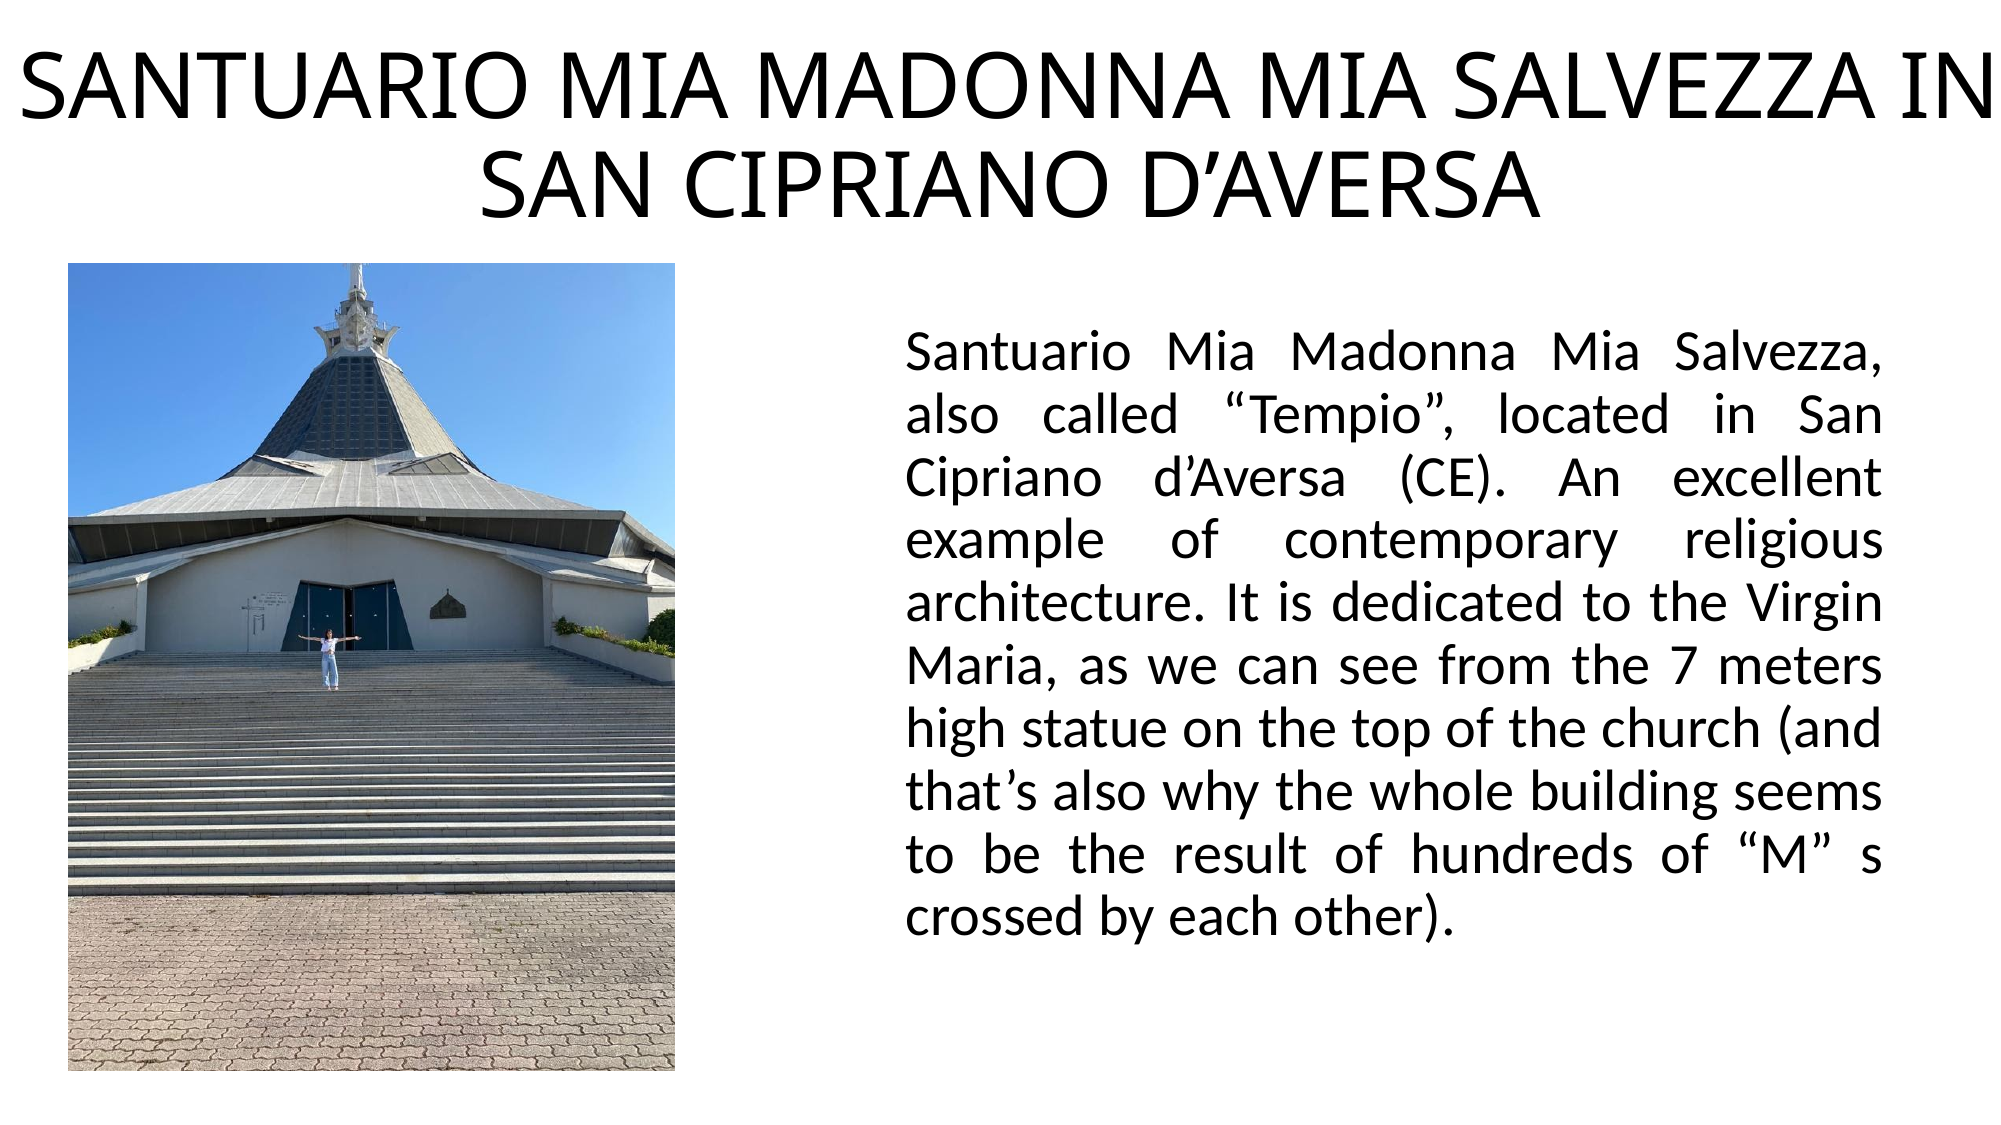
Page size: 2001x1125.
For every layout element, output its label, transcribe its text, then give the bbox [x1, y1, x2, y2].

picture [68, 263, 675, 1072]
title SANTUARIO MIA MADONNA MIA SALVEZZA IN SAN CIPRIANO D’AVERSA [0, 29, 2000, 247]
list Santuario Mia Madonna Mia Salvezza, also called “Tempio”, located in San Cipriano d’Aversa (CE). An excellent example of contemporary religious architecture. It is dedicated to the Virgin Maria, as we can see from the 7 meters high statue on the top of the church (and that’s also why the whole building seems to be the result of hundreds of “M” s crossed by each other). [890, 312, 1900, 1086]
